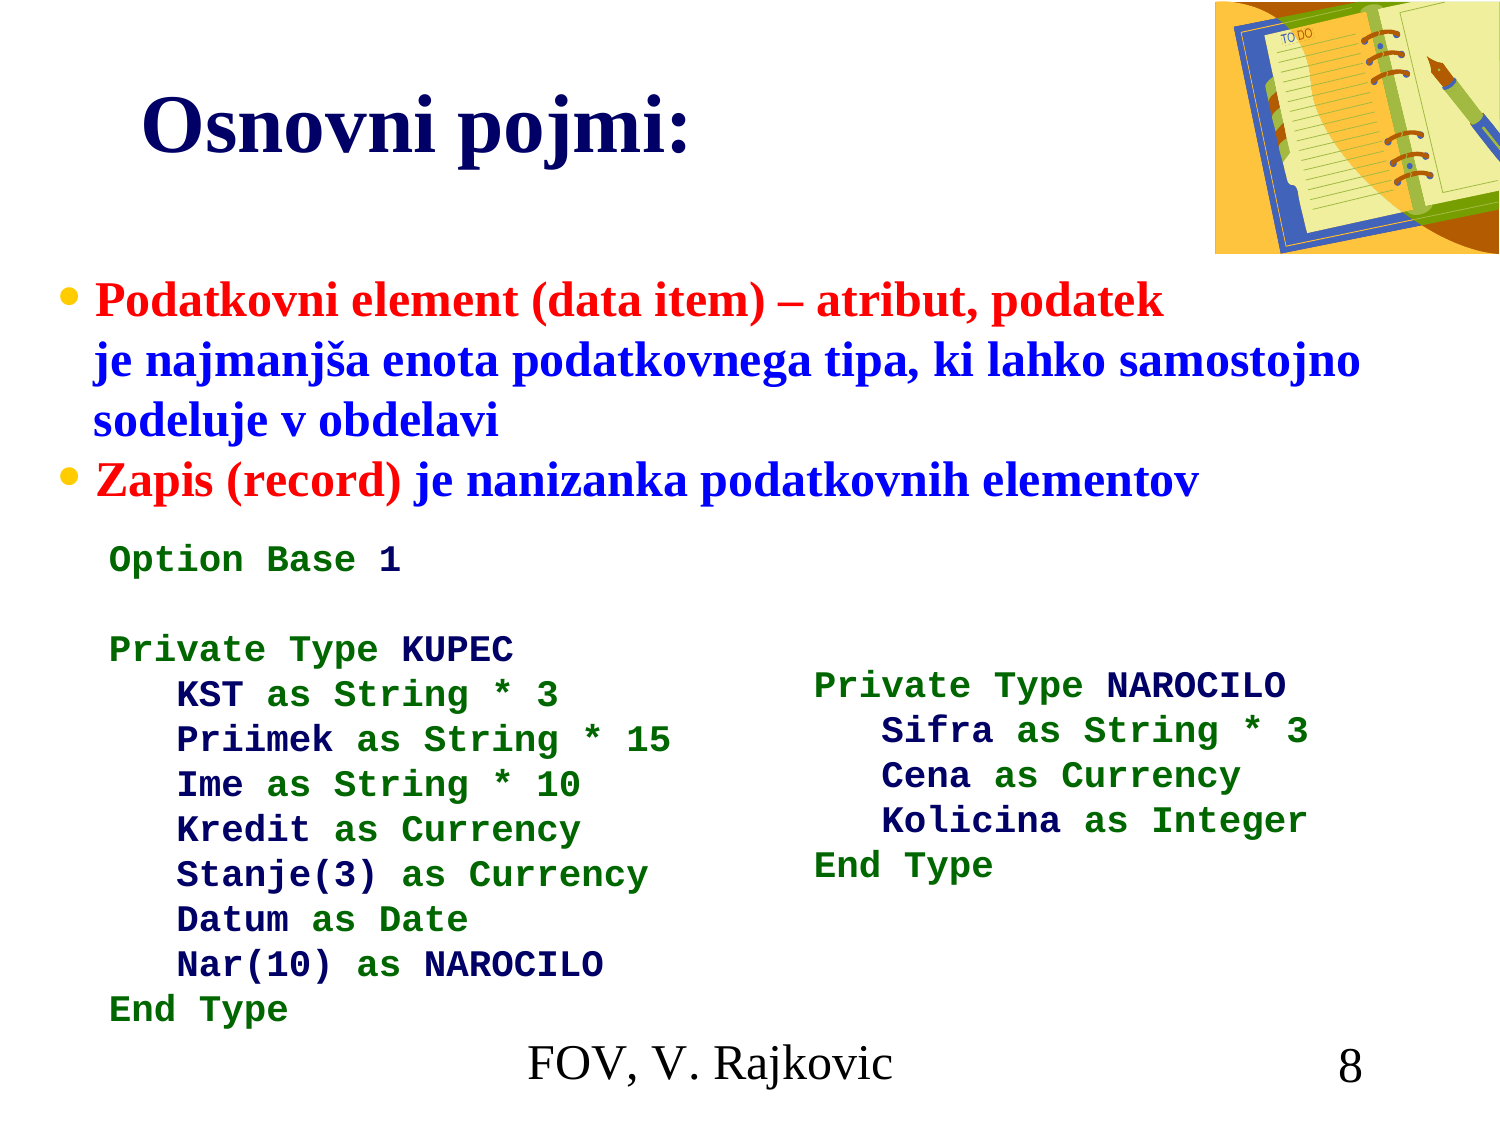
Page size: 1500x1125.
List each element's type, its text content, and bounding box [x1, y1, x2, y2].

picture [1215, 0, 1500, 254]
text_box Podatkovni element (data item) – atribut, podatek je najmanjša enota podatkovnega tipa, ki lahko samostojno sodeluje v obdelavi Zapis (record) je nanizanka podatkovnih elementov [41, 258, 1389, 515]
text_box Osnovni pojmi: [125, 62, 709, 178]
text_box [92, 518, 1365, 1040]
text_box Option Base 1 Private Type KUPEC KST as String * 3 Priimek as String * 15 Ime as String * 10 Kredit as Currency Stanje(3) as Currency Datum as Date Nar(10) as NAROCILO End Type [93, 526, 687, 1037]
text_box Private Type NAROCILO Sifra as String * 3 Cena as Currency Kolicina as Integer End Type [799, 652, 1324, 894]
